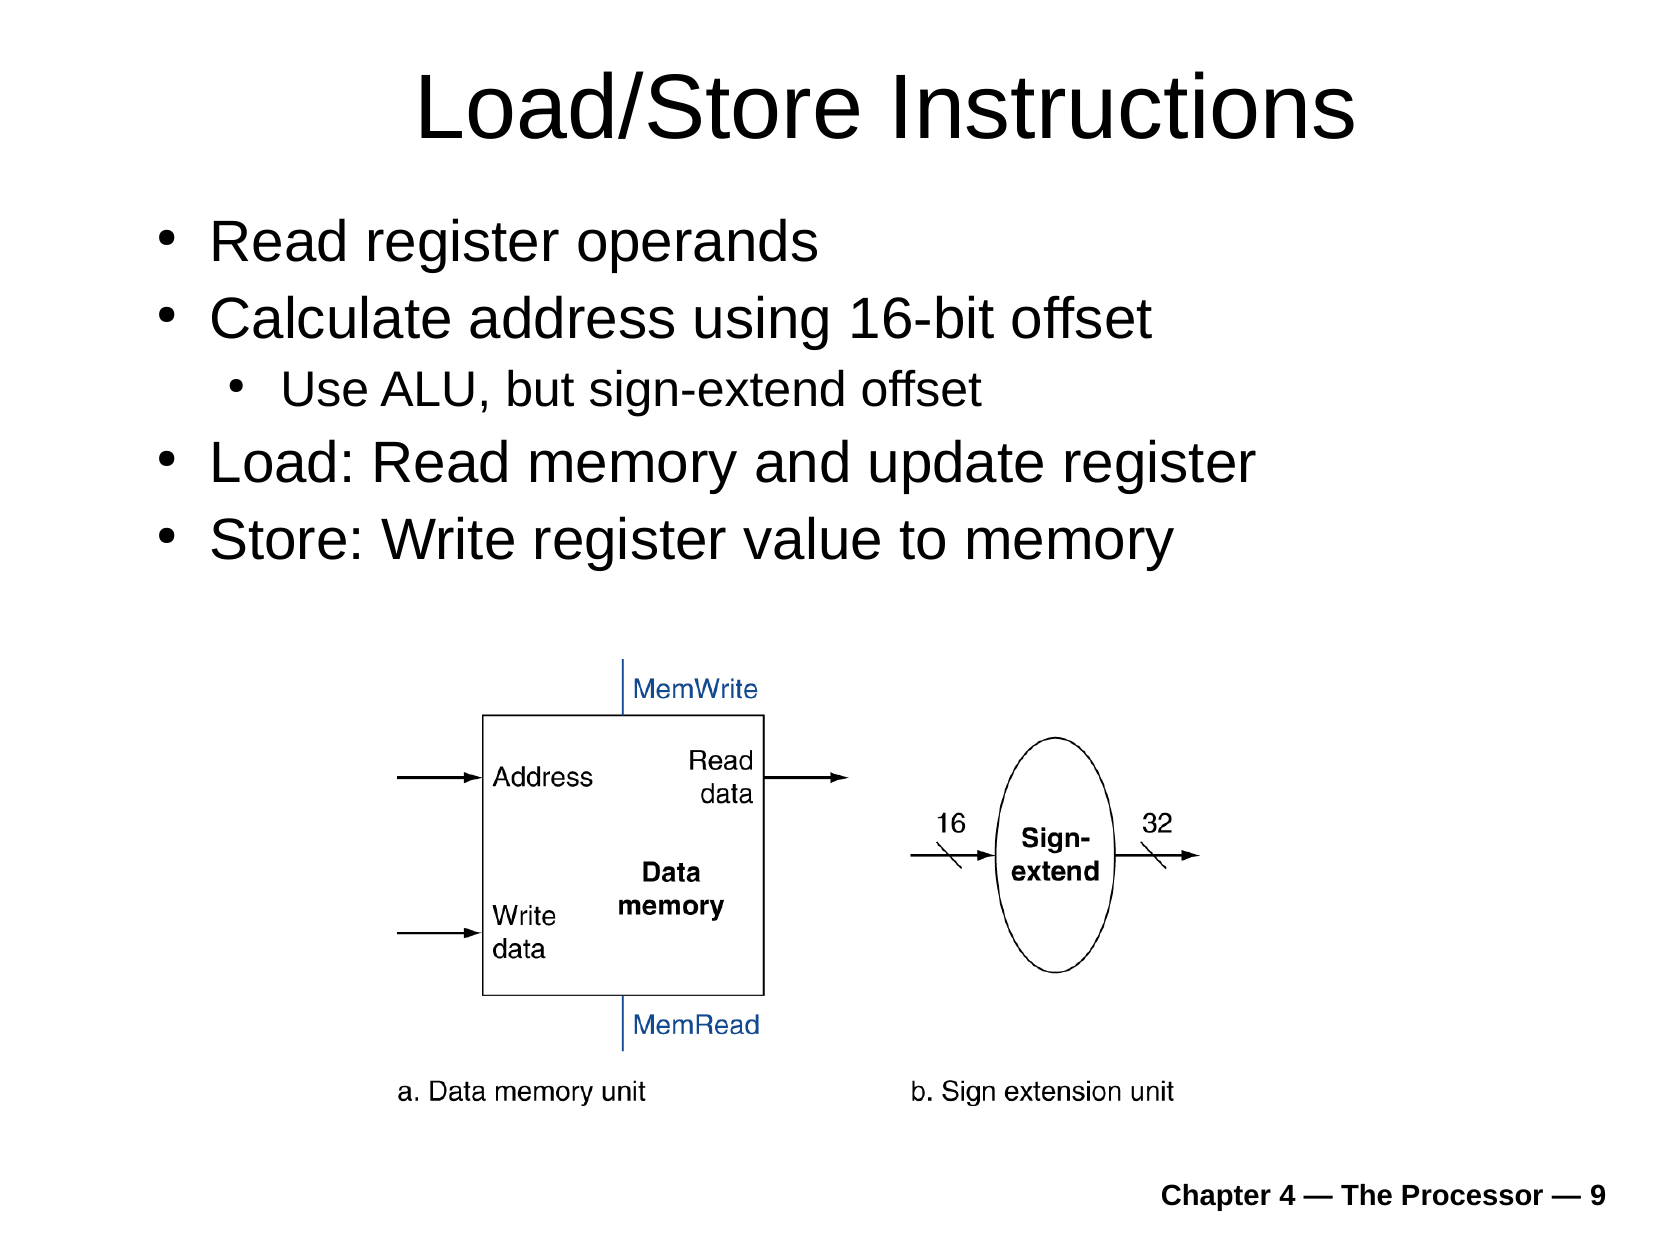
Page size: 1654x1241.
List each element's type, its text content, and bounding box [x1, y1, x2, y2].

list Read register operands Calculate address using 16-bit offset Use ALU, but sign-extend offset Load: Read memory and update register Store: Write register value to memory [123, 203, 1608, 676]
title Load/Store Instructions [123, 26, 1618, 165]
text_box Chapter 4 — The Processor — <number> [305, 1153, 1622, 1219]
picture [397, 676, 1200, 1106]
